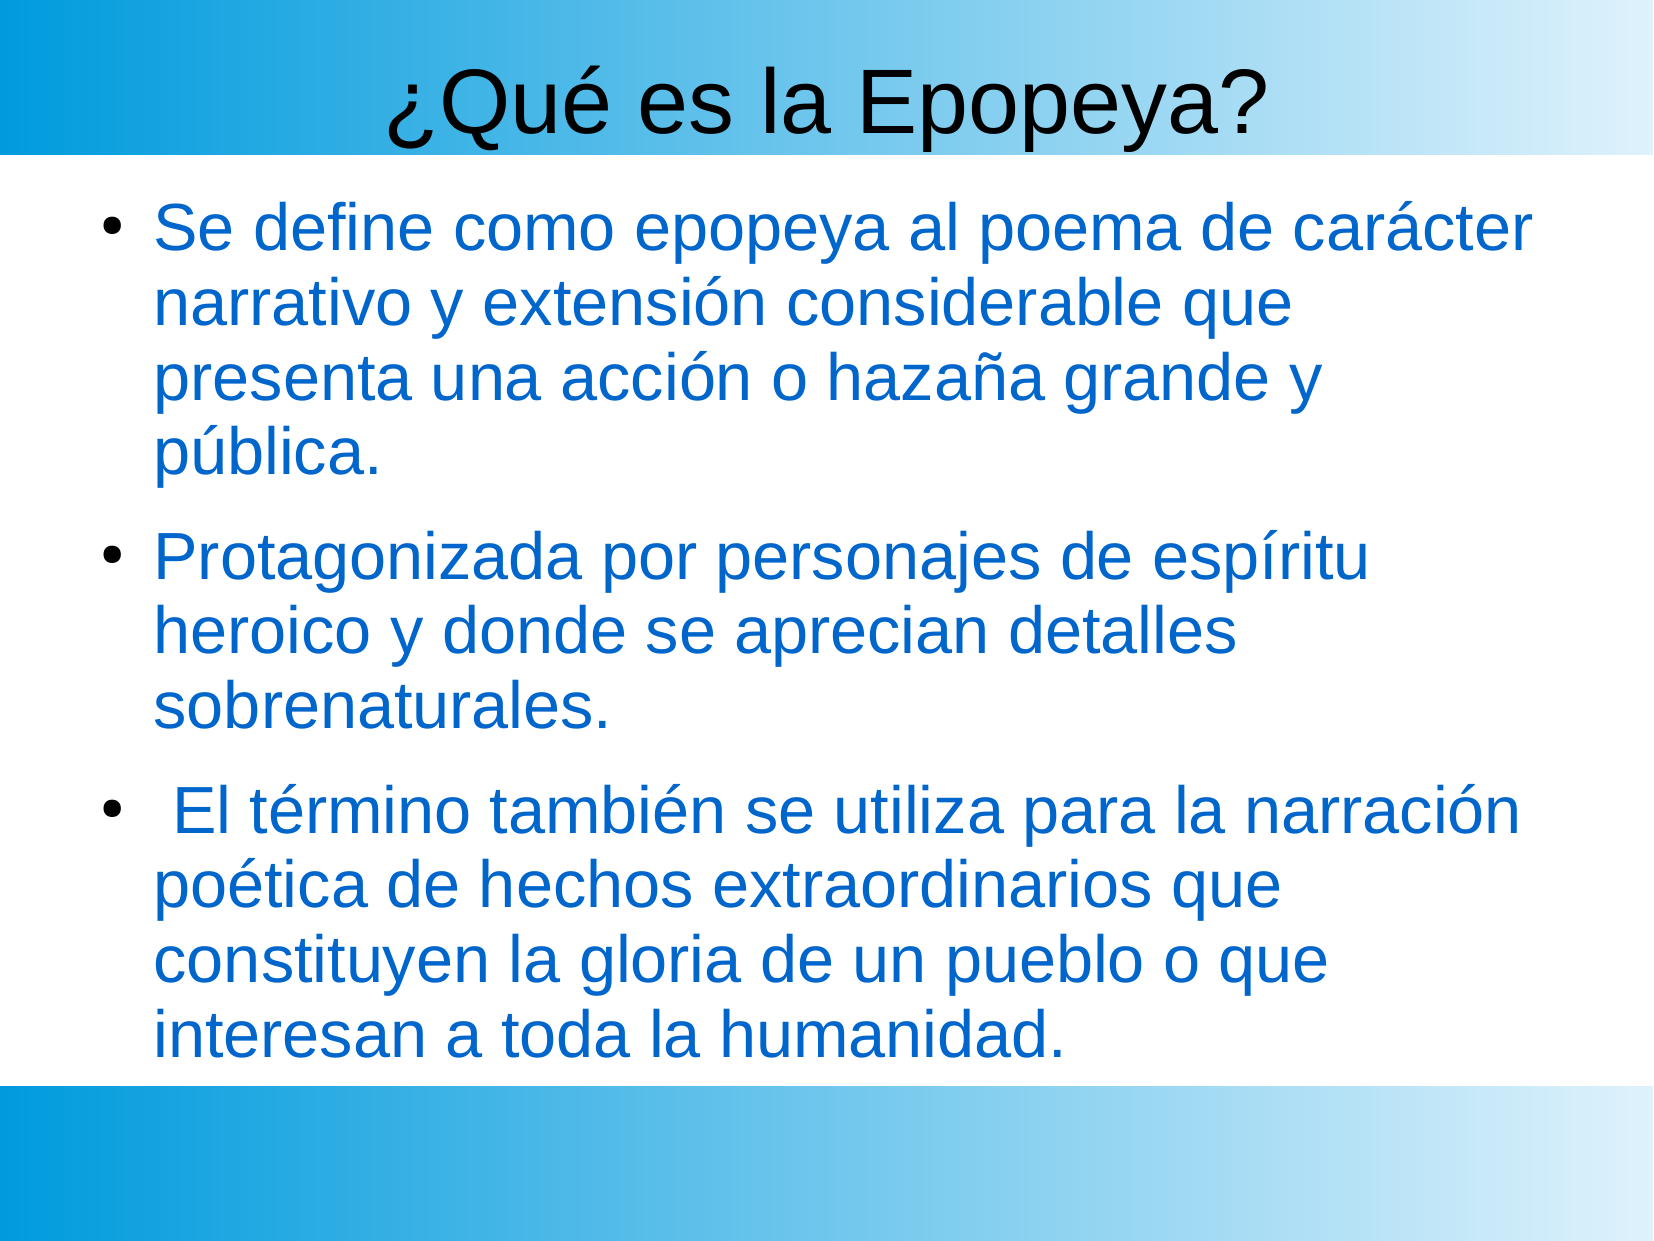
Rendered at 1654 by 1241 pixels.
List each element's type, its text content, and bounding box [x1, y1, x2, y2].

title ¿Qué es la Epopeya? [82, 49, 1571, 155]
list Se define como epopeya al poema de carácter narrativo y extensión considerable que presenta una acción o hazaña grande y pública. Protagonizada por personajes de espíritu heroico y donde se aprecian detalles sobrenaturales. El término también se utiliza para la narración poética de hechos extraordinarios que constituyen la gloria de un pueblo o que interesan a toda la humanidad. [82, 190, 1571, 910]
